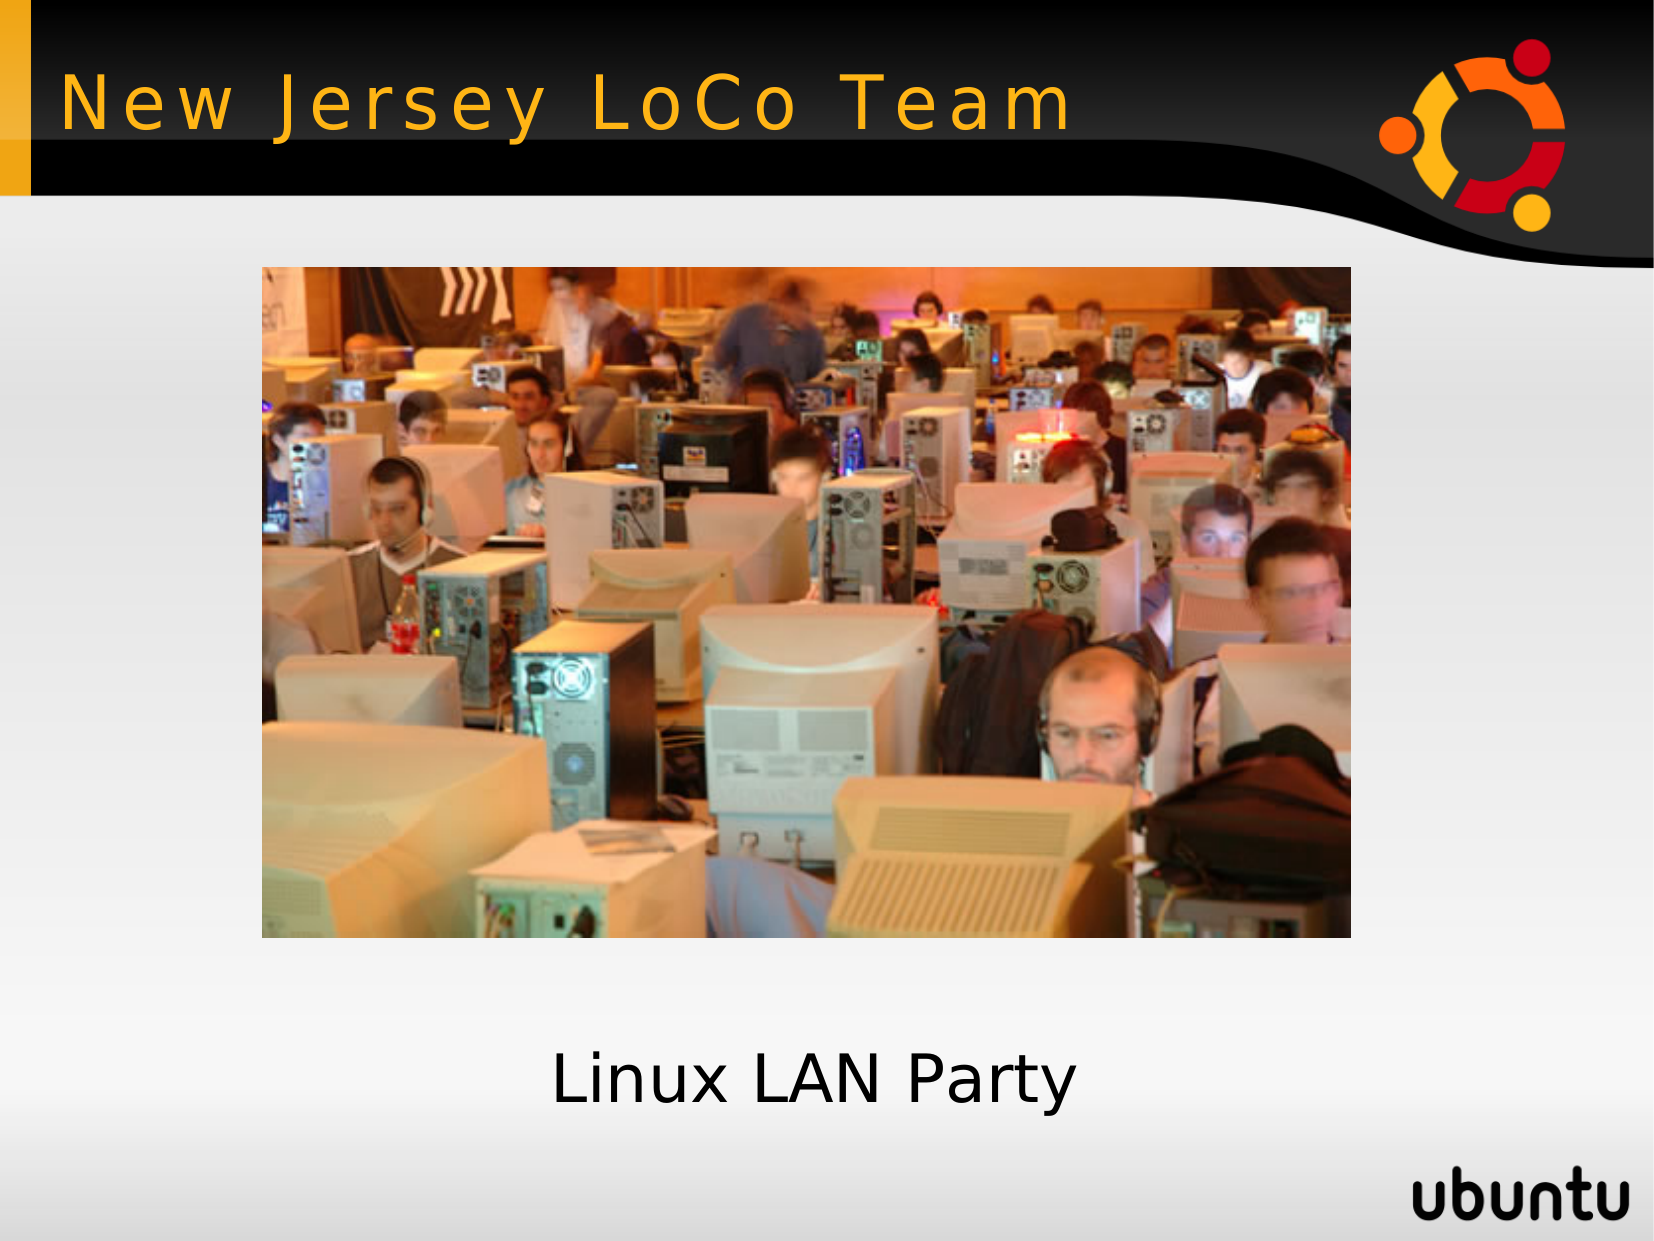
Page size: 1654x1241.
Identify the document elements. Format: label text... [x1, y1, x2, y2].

list Linux LAN Party [532, 1040, 1088, 1126]
picture [0, 0, 1654, 1241]
title New Jersey LoCo Team [59, 36, 1270, 171]
